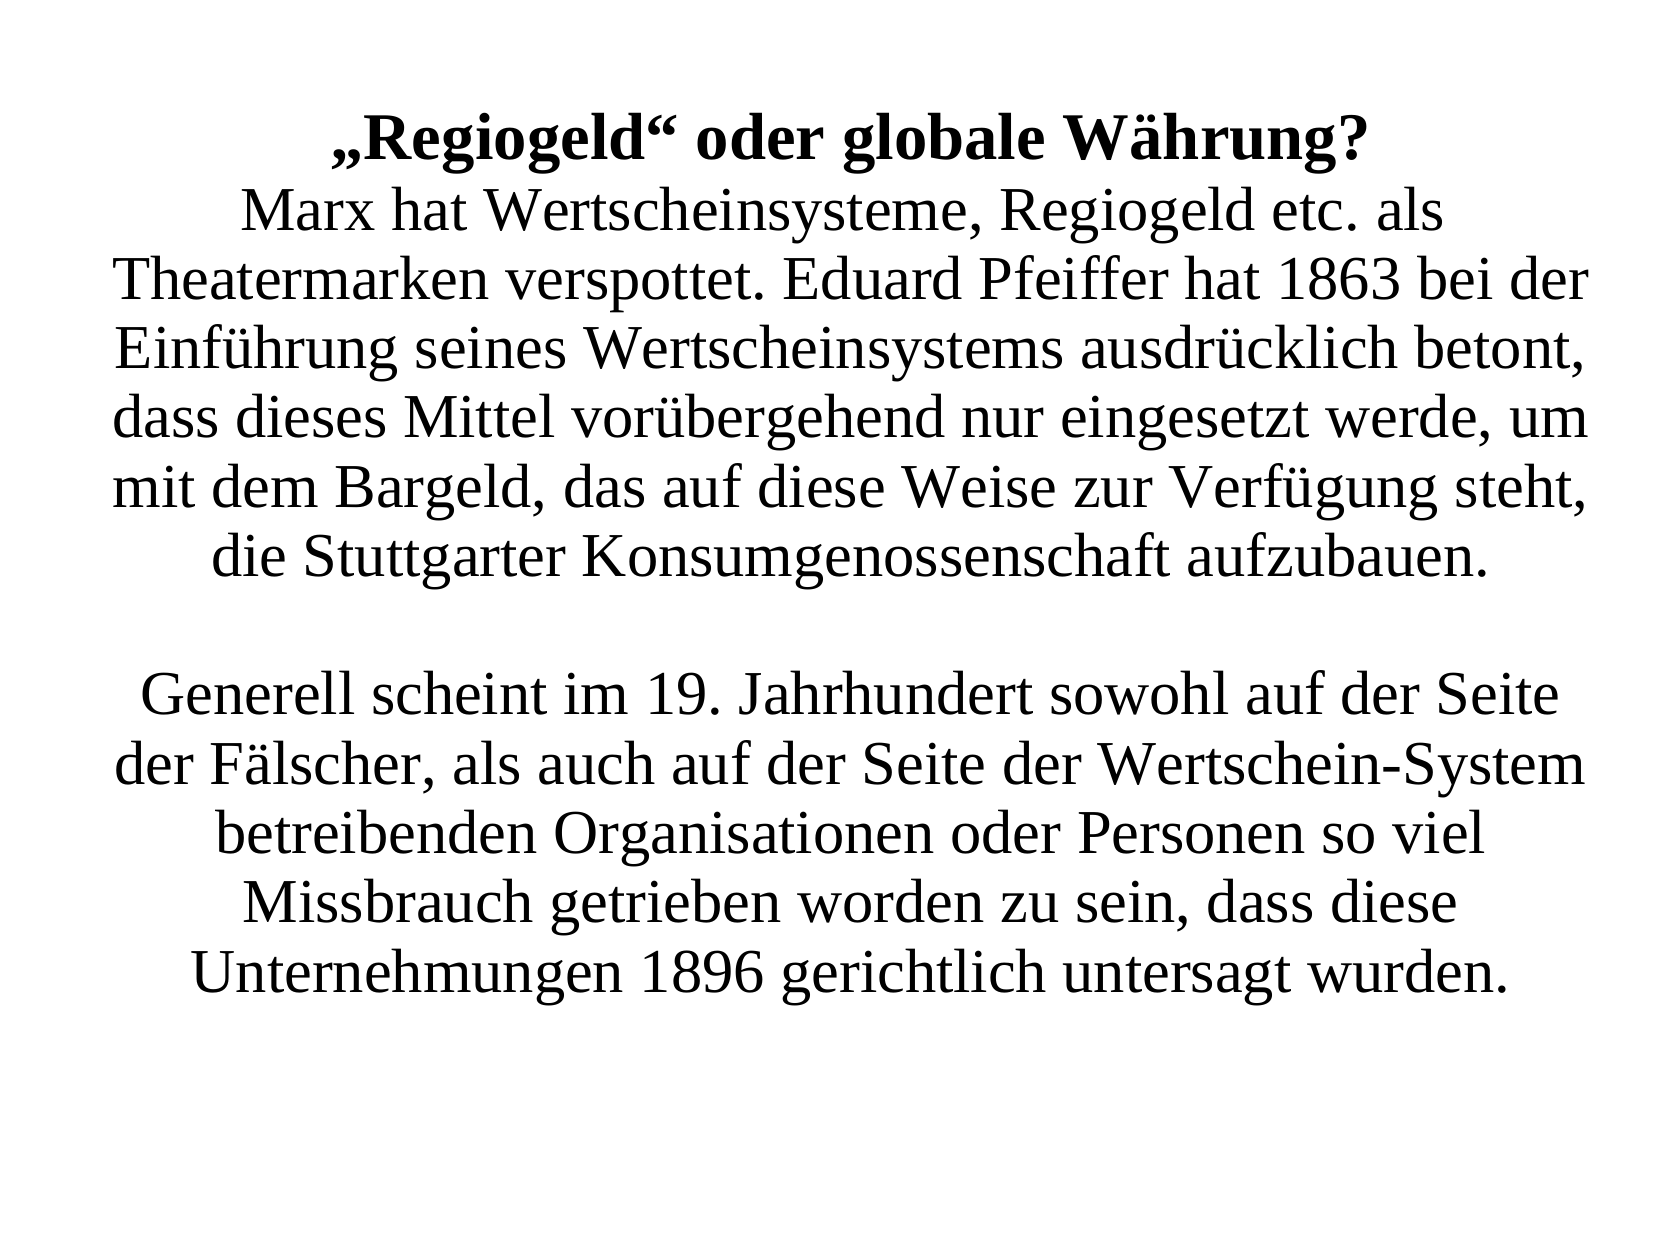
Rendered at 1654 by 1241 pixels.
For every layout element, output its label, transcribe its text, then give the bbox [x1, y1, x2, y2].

text_box „Regiogeld“ oder globale Währung? Marx hat Wertscheinsysteme, Regiogeld etc. als Theatermarken verspottet. Eduard Pfeiffer hat 1863 bei der Einführung seines Wertscheinsystems ausdrücklich betont, dass dieses Mittel vorübergehend nur eingesetzt werde, um mit dem Bargeld, das auf diese Weise zur Verfügung steht, die Stuttgarter Konsumgenossenschaft aufzubauen. Generell scheint im 19. Jahrhundert sowohl auf der Seite der Fälscher, als auch auf der Seite der Wertschein-System betreibenden Organisationen oder Personen so viel Missbrauch getrieben worden zu sein, dass diese Unternehmungen 1896 gerichtlich untersagt wurden. [112, 100, 1593, 1170]
